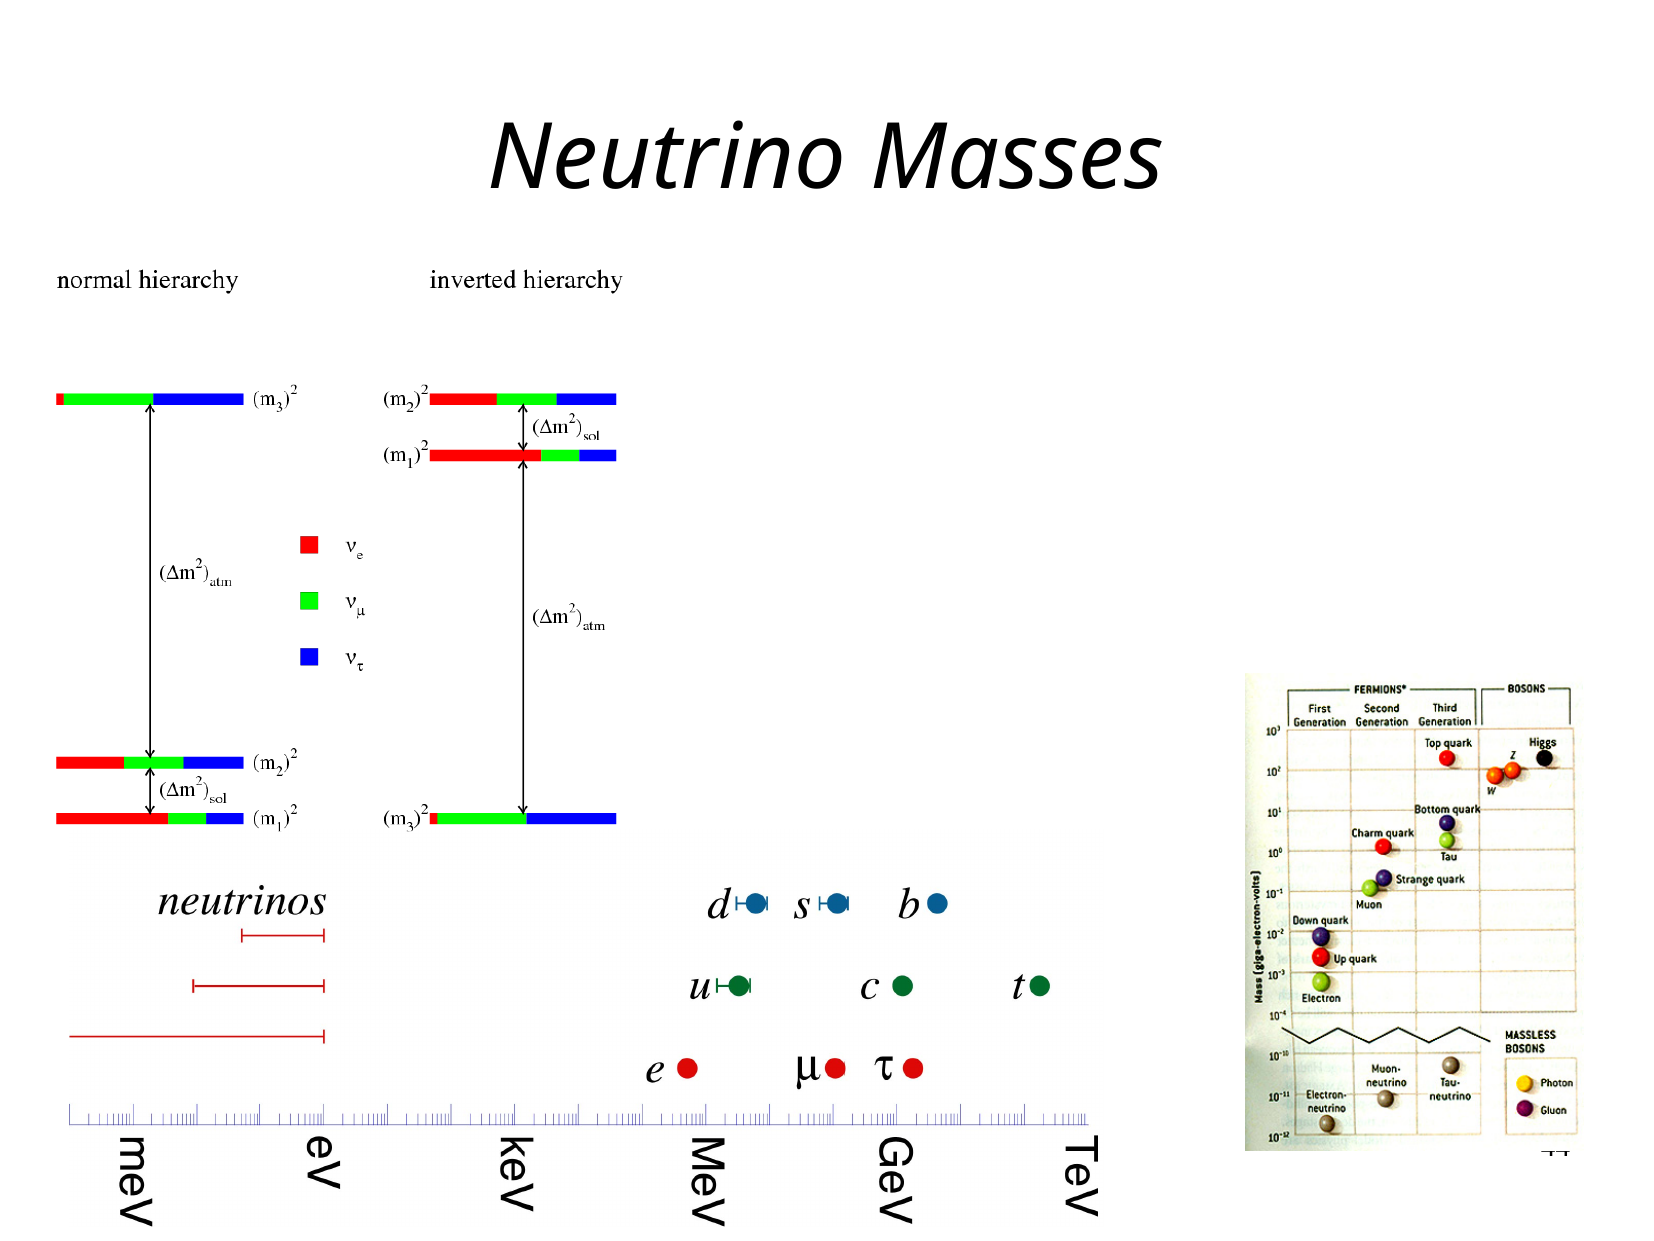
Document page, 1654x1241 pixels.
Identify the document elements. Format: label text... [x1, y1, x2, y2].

picture [48, 204, 1104, 1227]
picture [1245, 673, 1584, 1151]
title Neutrino Masses [82, 56, 1571, 250]
